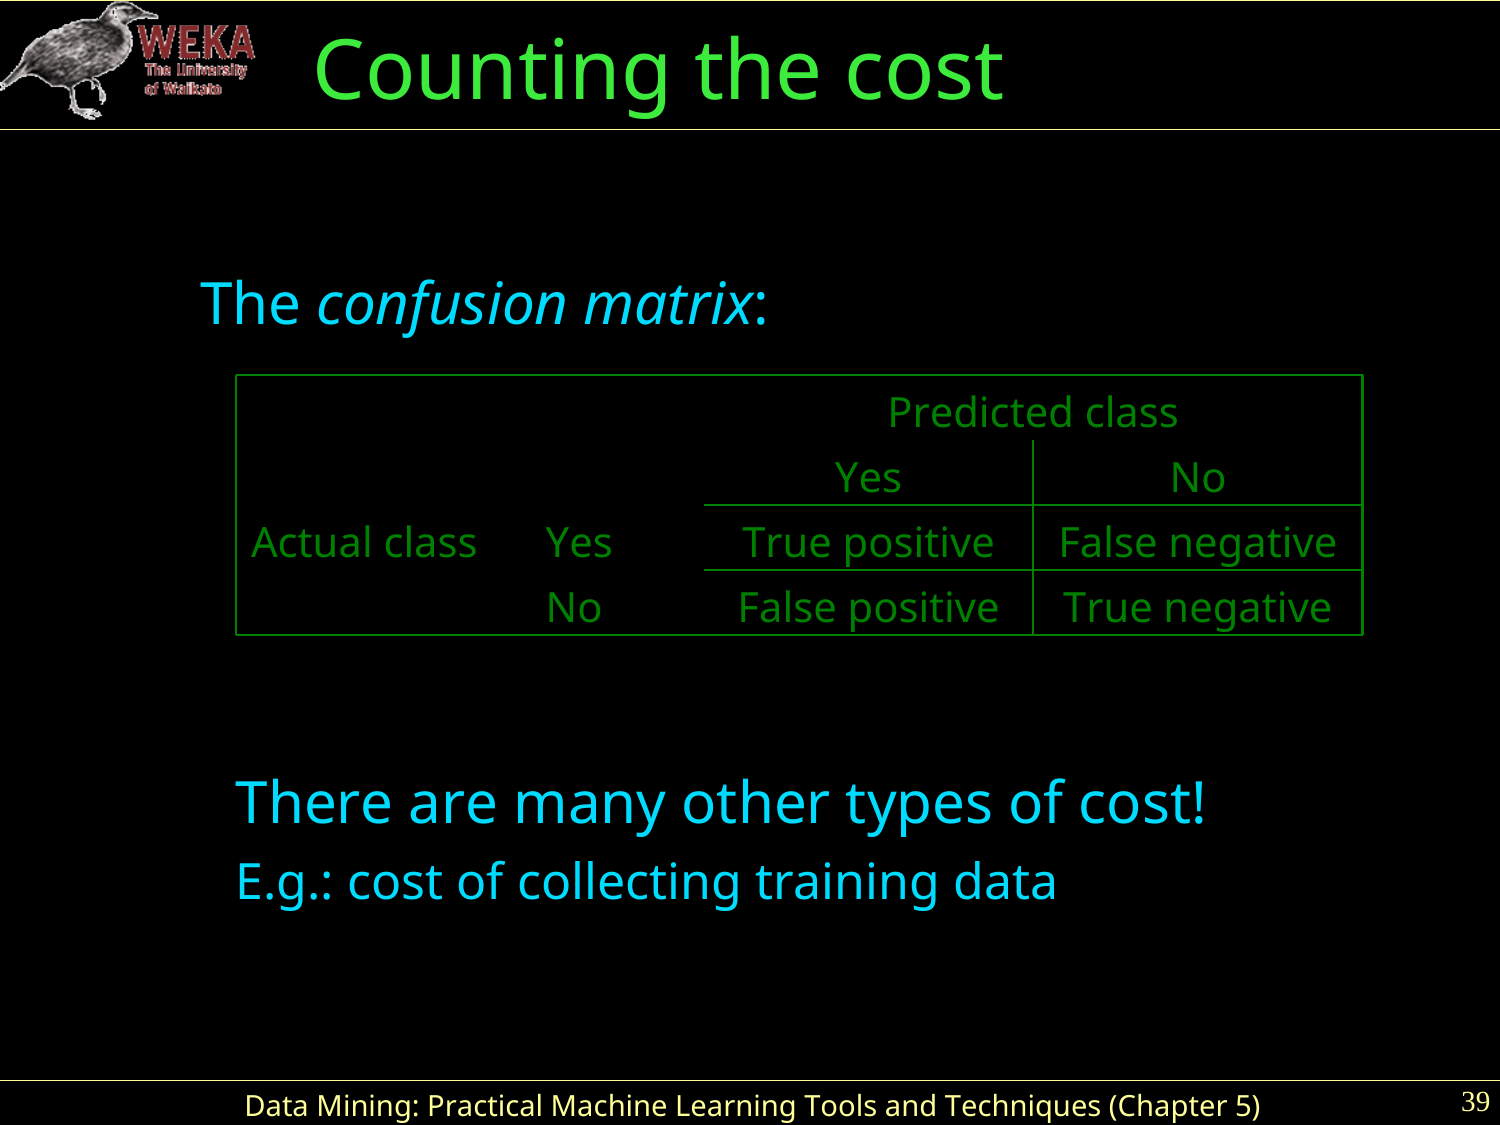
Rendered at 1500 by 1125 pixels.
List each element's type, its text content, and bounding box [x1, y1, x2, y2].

picture [0, 1, 266, 129]
text_box Yes [703, 441, 1032, 504]
text_box False positive [704, 571, 1032, 634]
text_box No [530, 571, 704, 634]
text_box Predicted class [703, 376, 1361, 441]
text_box True positive [704, 506, 1032, 569]
title Counting the cost [297, 0, 1500, 148]
text_box False negative [1034, 506, 1361, 569]
text_box Actual class [237, 505, 530, 634]
text_box No [1034, 441, 1361, 504]
text_box Yes [530, 505, 704, 571]
text_box The confusion matrix: There are many other types of cost! E.g.: cost of collecting training data [149, 260, 1388, 936]
text_box True negative [1034, 571, 1361, 634]
